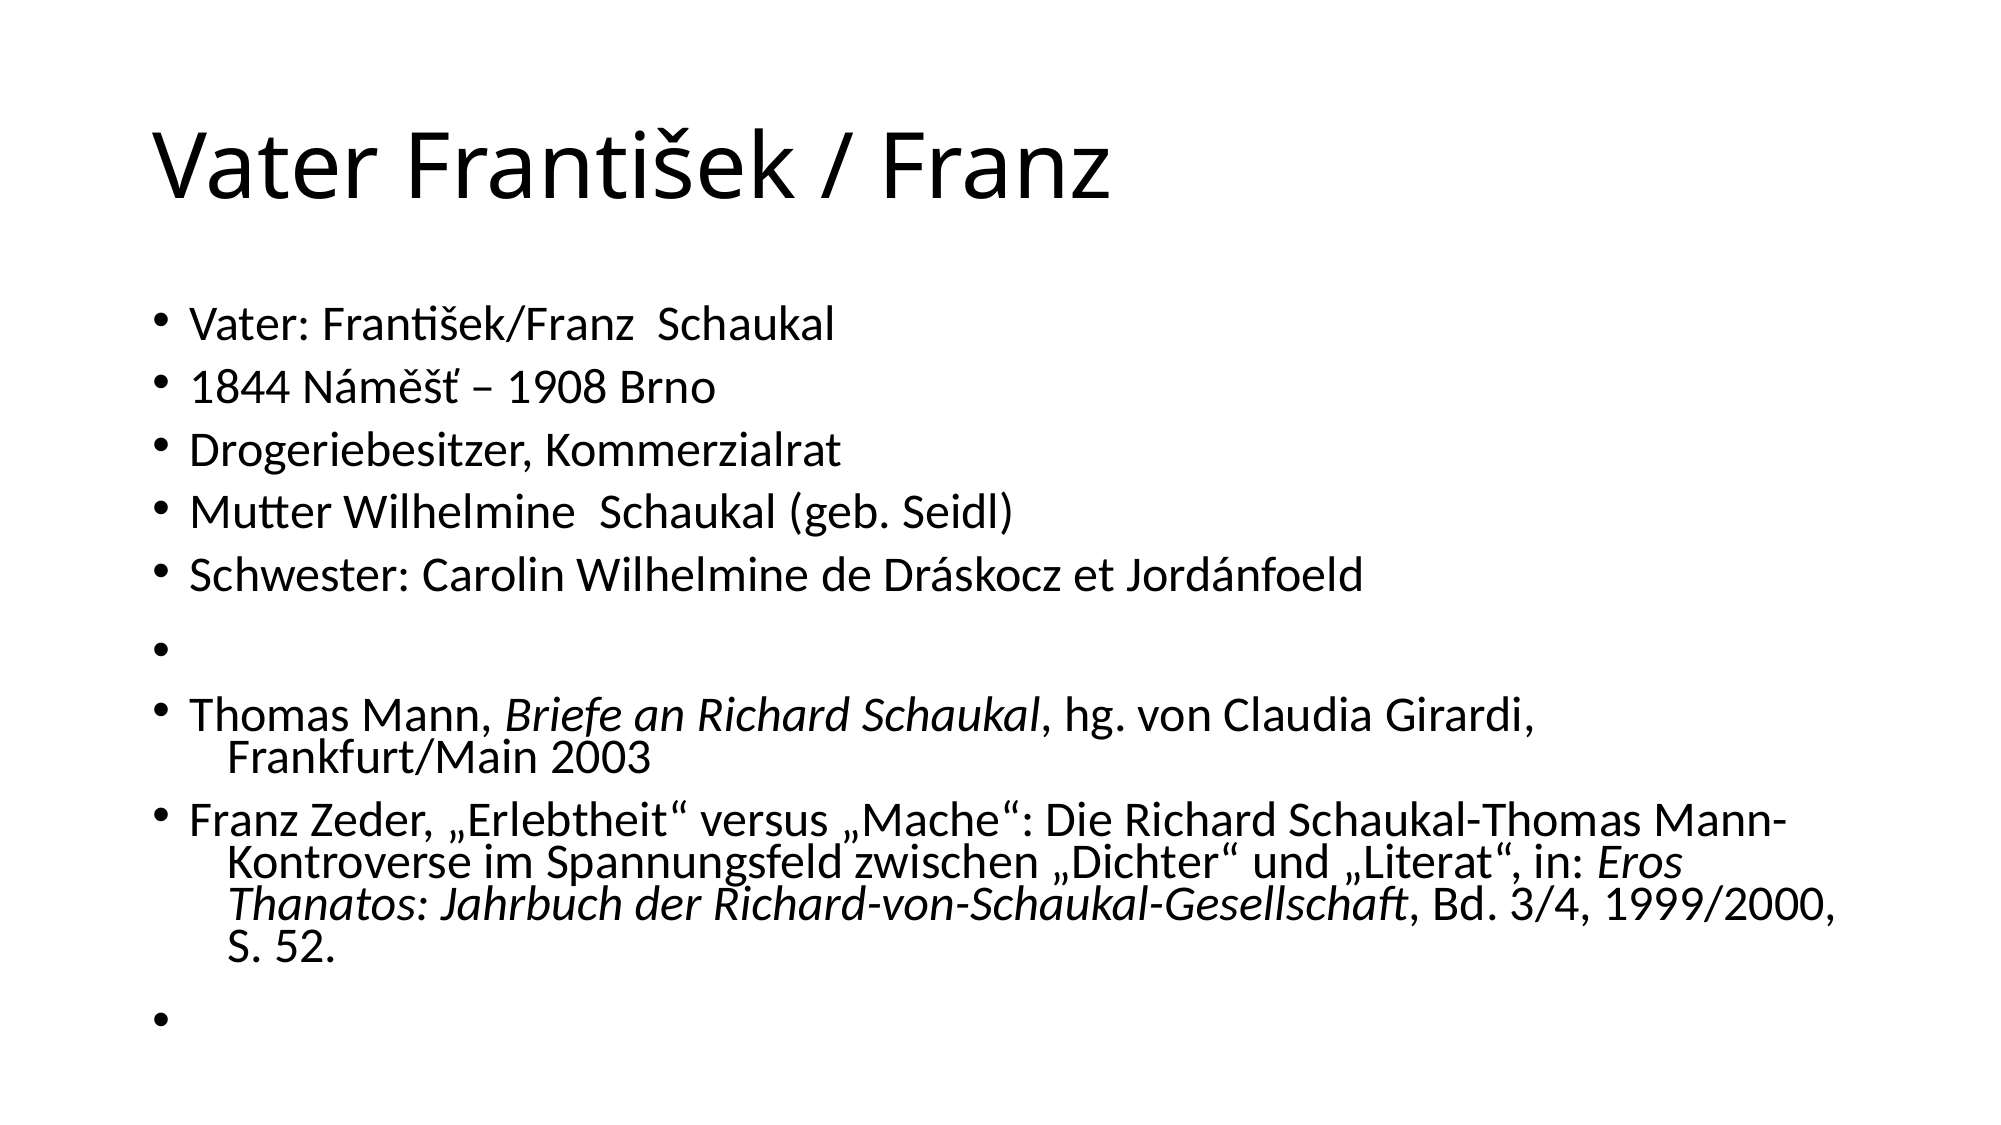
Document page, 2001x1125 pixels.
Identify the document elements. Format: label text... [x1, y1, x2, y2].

title Vater František / Franz [137, 59, 1863, 278]
list Vater: František/Franz Schaukal 1844 Náměšť – 1908 Brno Drogeriebesitzer, Kommerzialrat Mutter Wilhelmine Schaukal (geb. Seidl) Schwester: Carolin Wilhelmine de Dráskocz et Jordánfoeld Thomas Mann, Briefe an Richard Schaukal, hg. von Claudia Girardi, Frankfurt/Main 2003 Franz Zeder, „Erlebtheit“ versus „Mache“: Die Richard Schaukal-Thomas Mann-Kontroverse im Spannungsfeld zwischen „Dichter“ und „Literat“, in: Eros Thanatos: Jahrbuch der Richard-von-Schaukal-Gesellschaft, Bd. 3/4, 1999/2000, S. 52. [137, 299, 1863, 1014]
